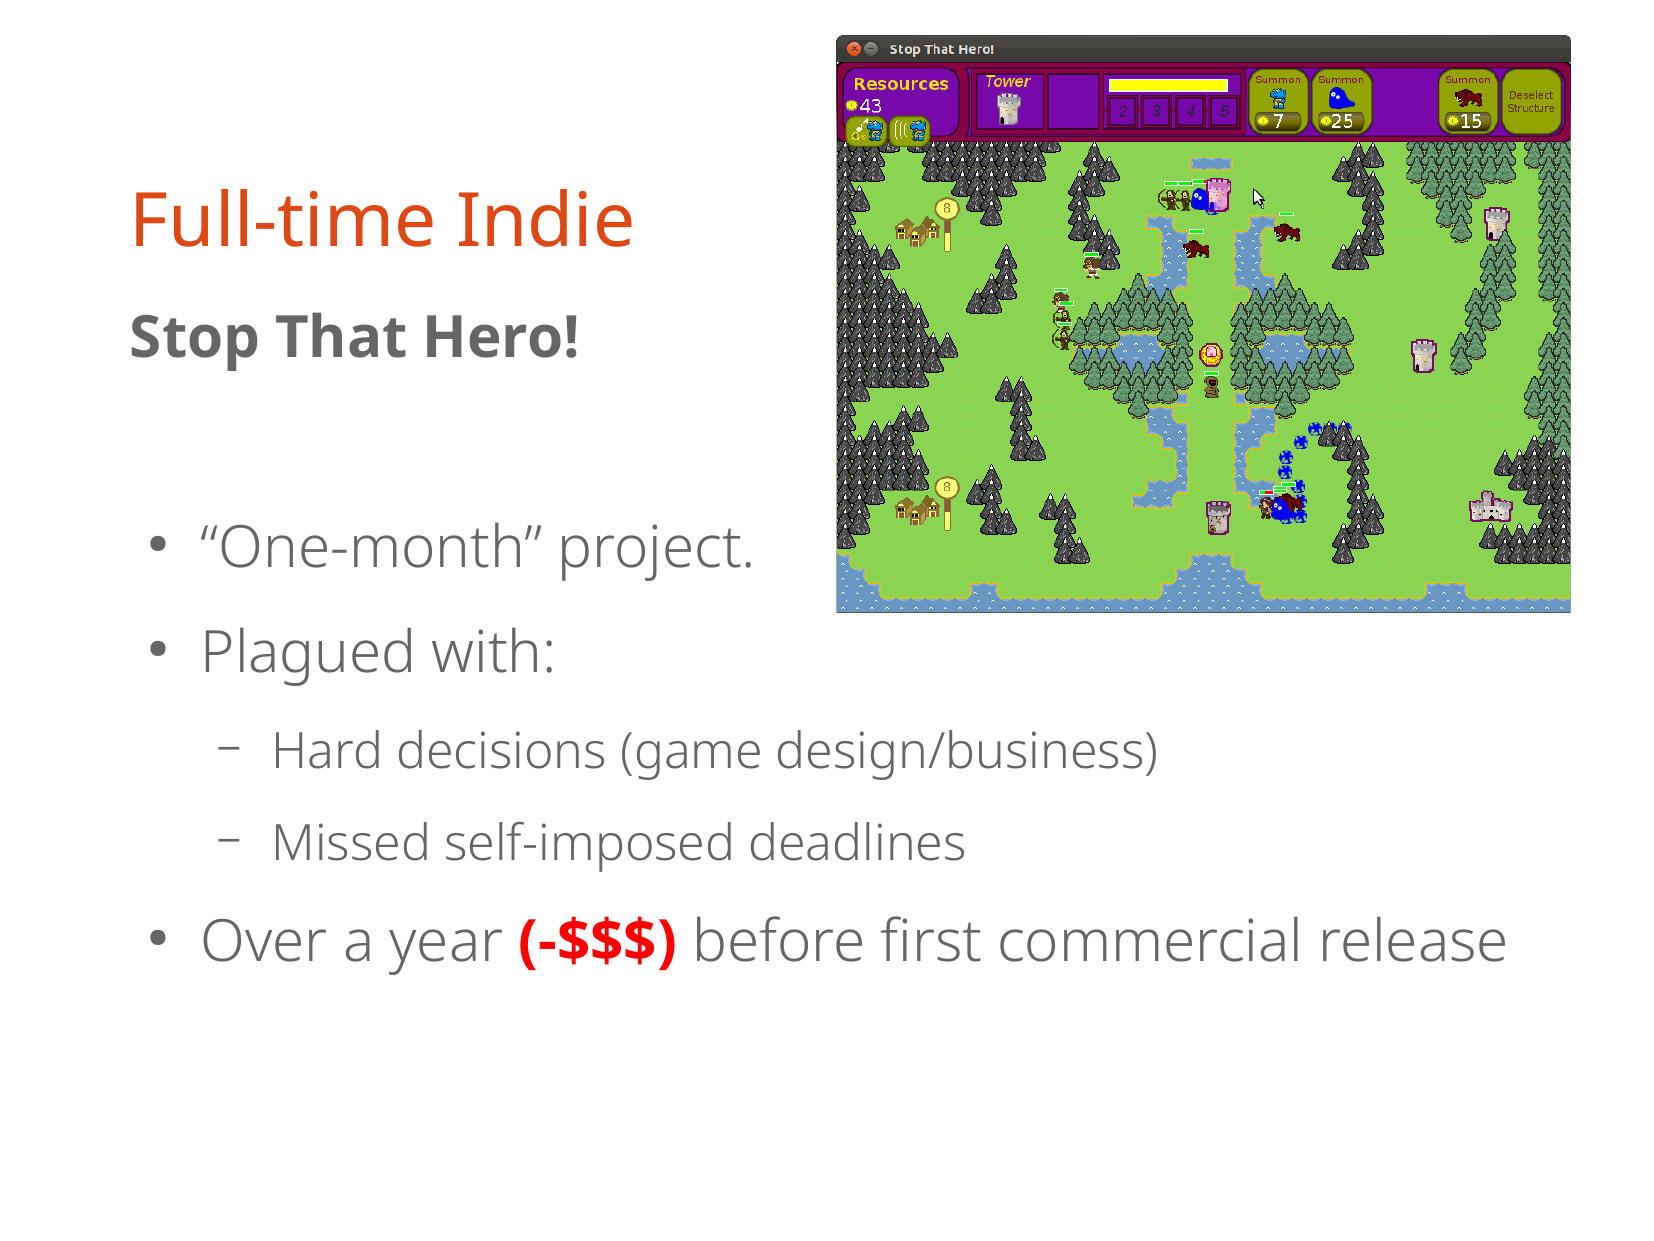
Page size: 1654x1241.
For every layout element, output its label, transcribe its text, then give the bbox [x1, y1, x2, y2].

picture [836, 35, 1571, 613]
list Stop That Hero! “One-month” project. Plagued with: Hard decisions (game design/business) Missed self-imposed deadlines Over a year (-$$$) before first commercial release [129, 295, 1518, 1010]
title Full-time Indie [129, 153, 836, 281]
